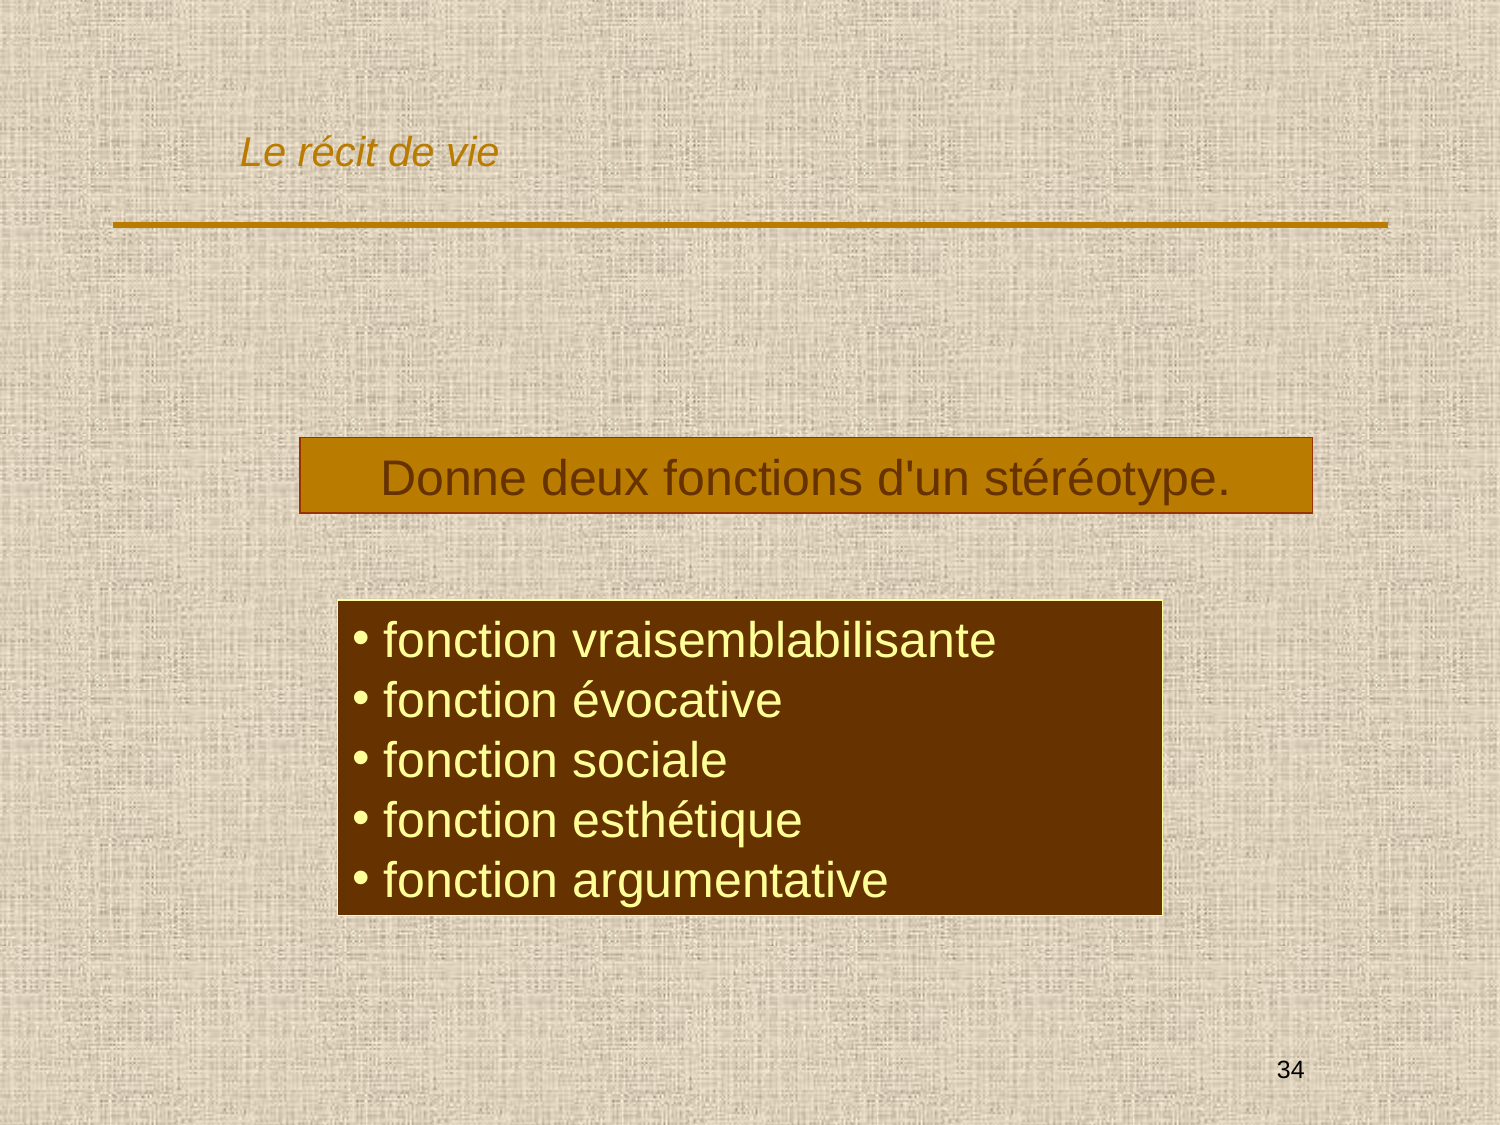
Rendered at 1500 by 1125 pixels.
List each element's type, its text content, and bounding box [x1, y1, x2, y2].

text_box Donne deux fonctions d'un stéréotype. [299, 437, 1313, 513]
picture [0, 0, 1500, 1125]
text_box fonction vraisemblabilisante fonction évocative fonction sociale fonction esthétique fonction argumentative [337, 599, 1163, 916]
text_box Le récit de vie [224, 116, 515, 183]
